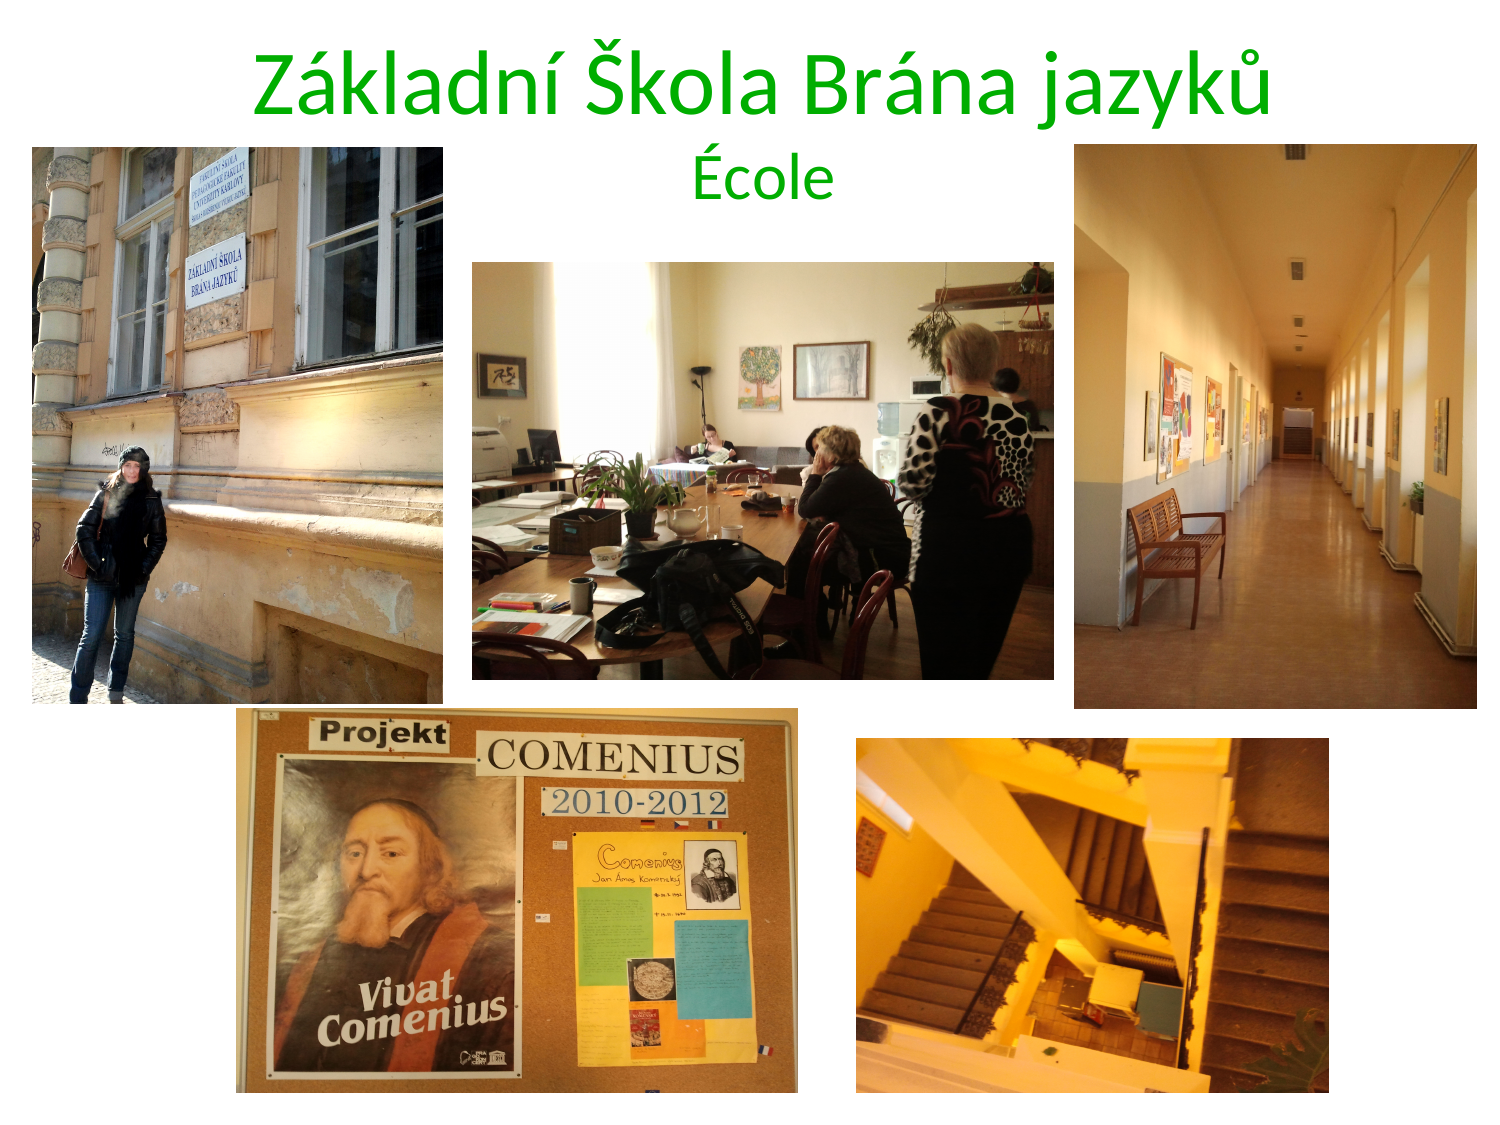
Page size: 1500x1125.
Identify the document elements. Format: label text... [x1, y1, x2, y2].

title Základní Škola Brána jazyků École [88, 0, 1439, 236]
picture [472, 262, 1054, 680]
picture [236, 708, 798, 1093]
picture [1074, 144, 1477, 709]
picture [32, 147, 443, 704]
picture [856, 738, 1329, 1093]
